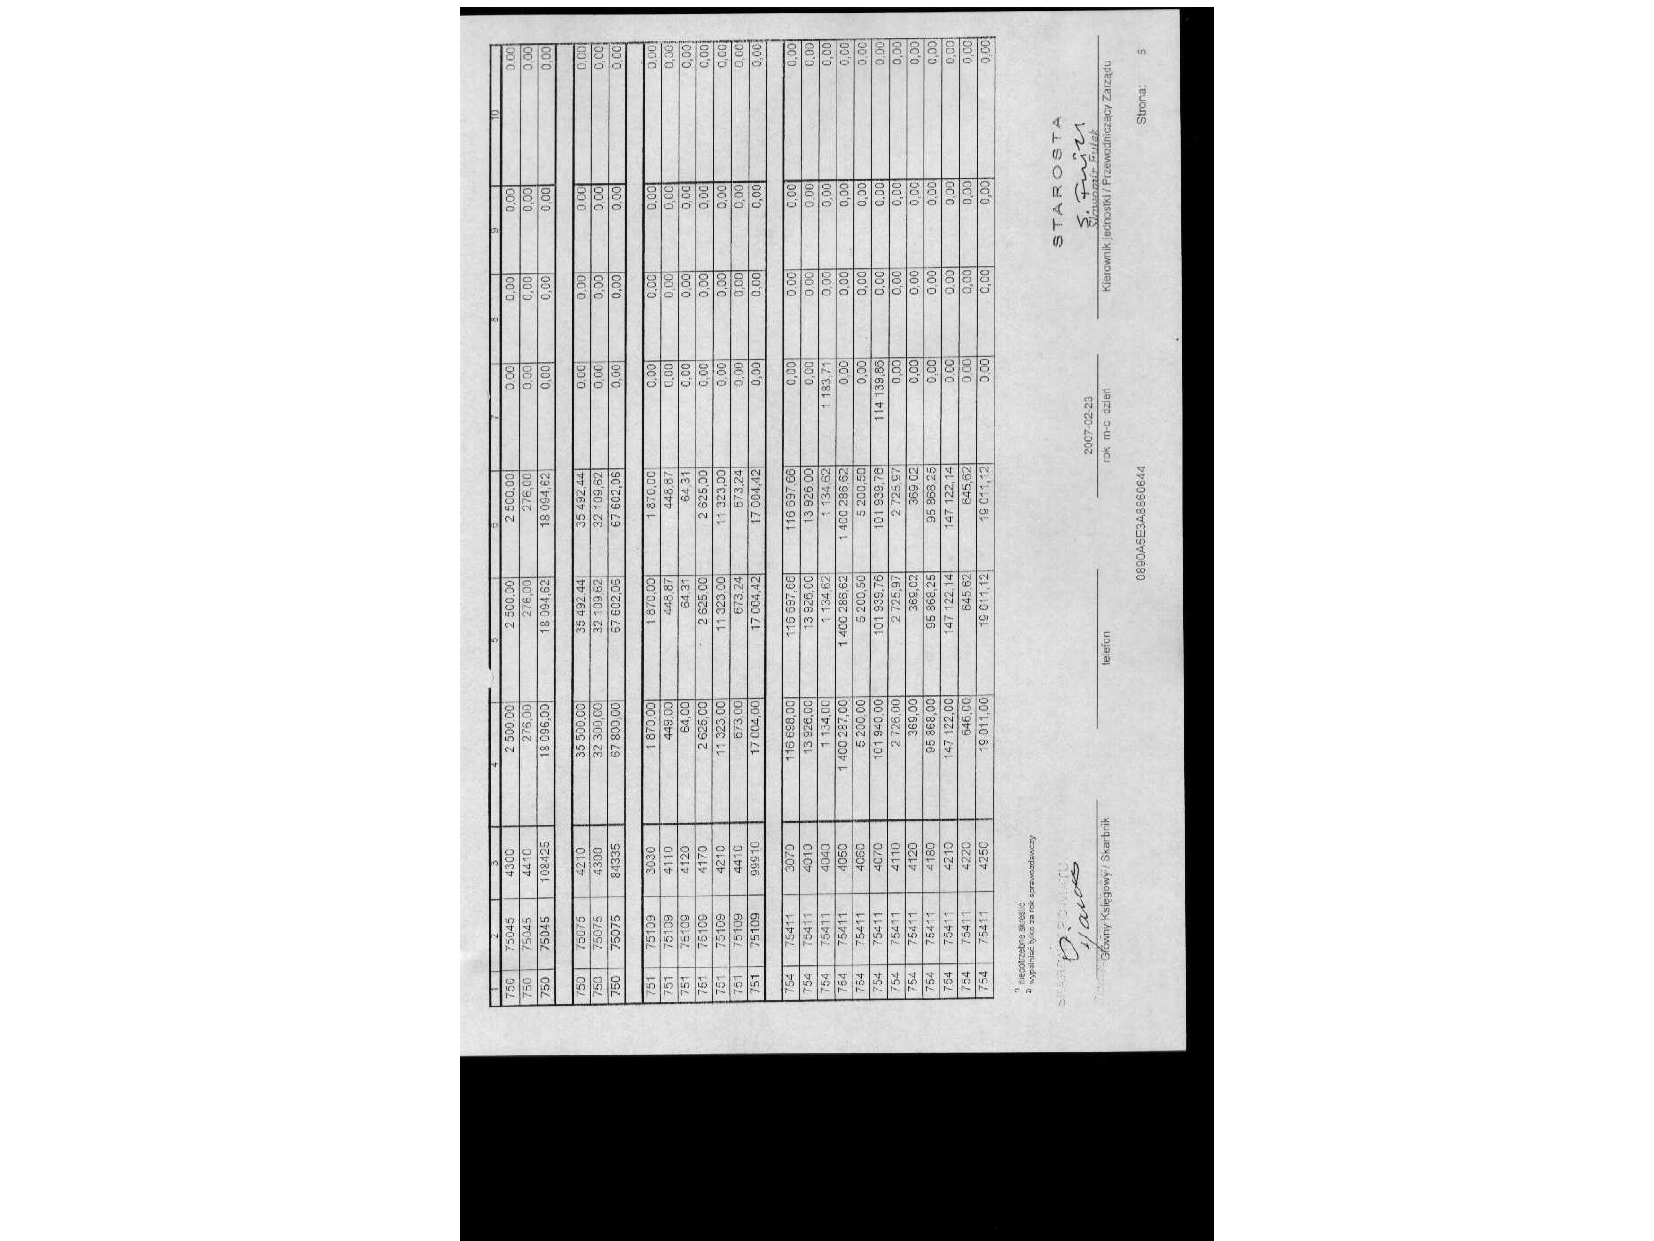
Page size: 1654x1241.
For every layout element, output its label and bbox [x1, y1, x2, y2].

picture [460, 7, 1214, 1241]
